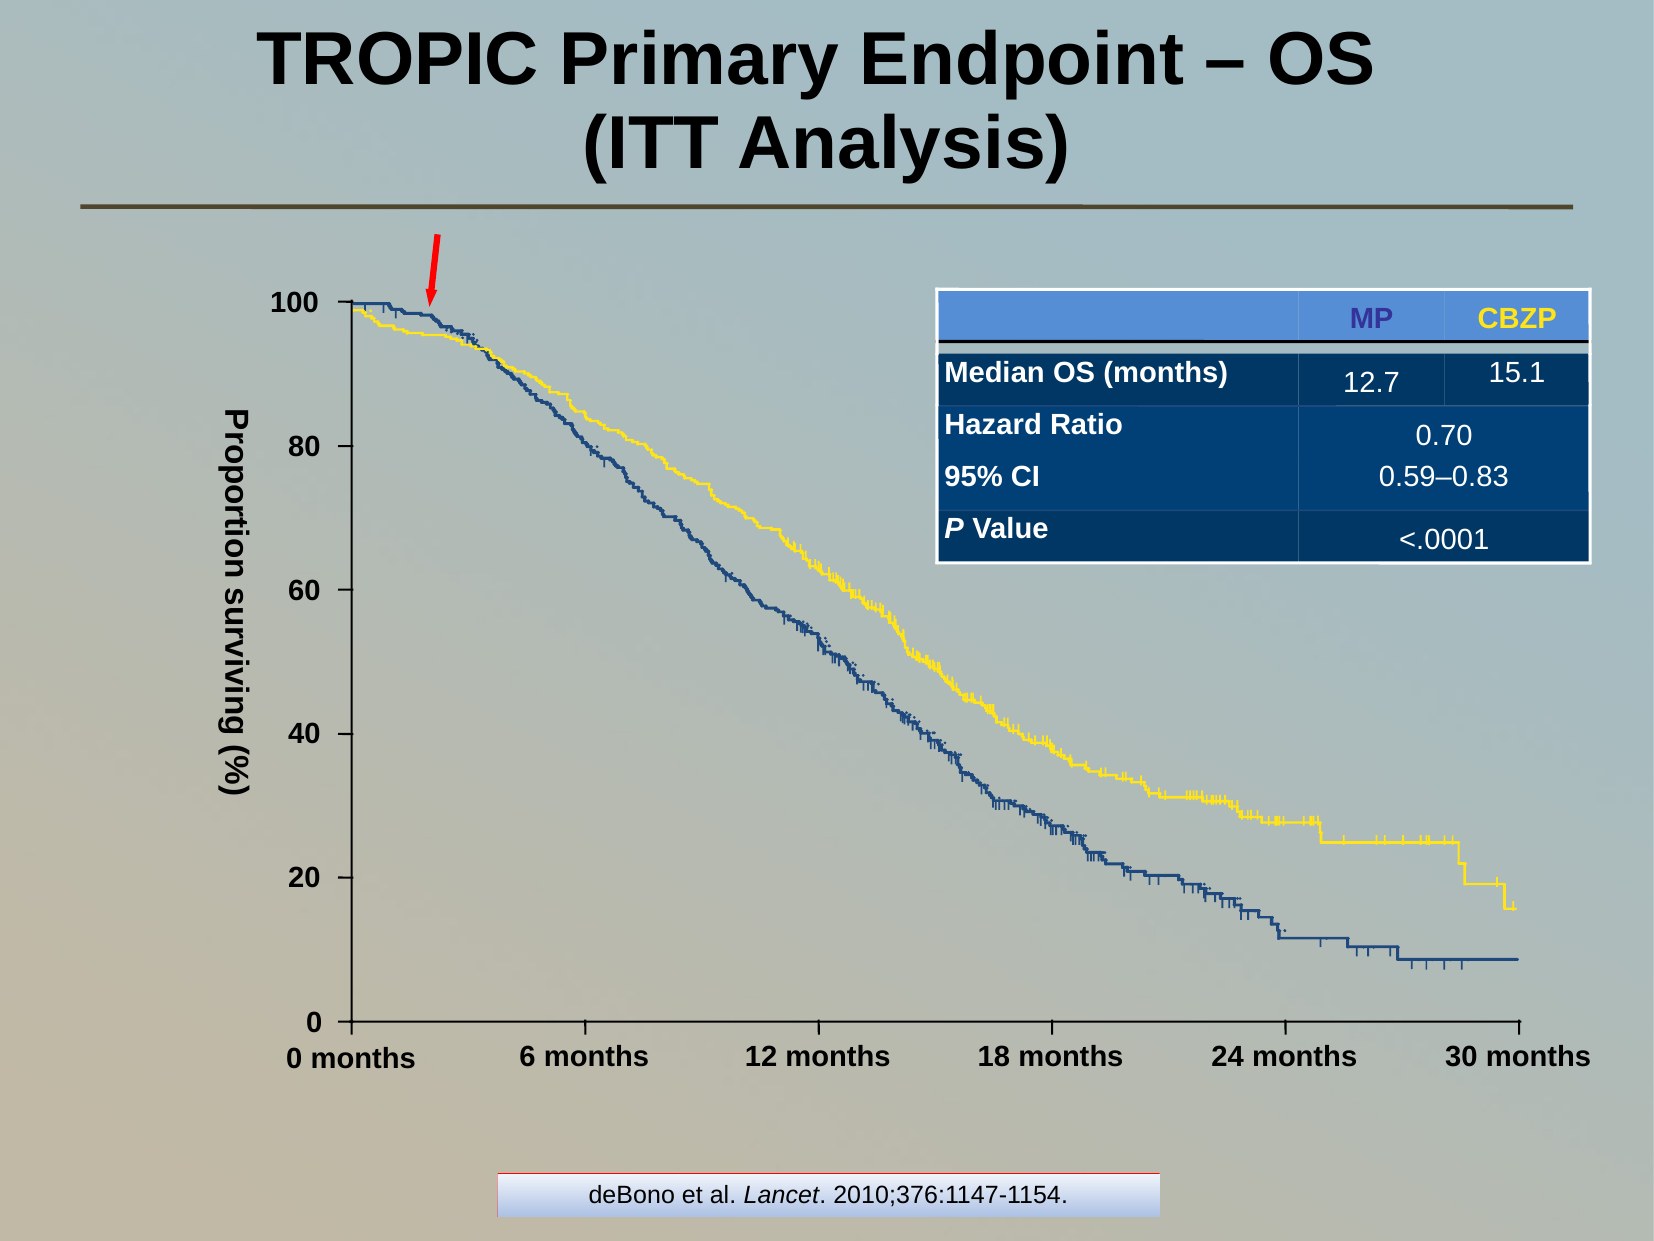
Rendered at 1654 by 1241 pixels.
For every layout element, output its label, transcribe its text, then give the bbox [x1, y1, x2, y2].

text_box [1228, 898, 1242, 909]
text_box [786, 537, 790, 548]
text_box [1097, 851, 1103, 862]
text_box 95% CI [939, 459, 1299, 509]
text_box [1277, 930, 1325, 948]
text_box [1247, 909, 1253, 920]
text_box [389, 307, 401, 319]
text_box [1270, 923, 1279, 928]
text_box [535, 400, 549, 405]
text_box [963, 692, 983, 706]
text_box <.0001 [1299, 512, 1588, 561]
text_box CBZP [1445, 291, 1588, 340]
text_box [810, 633, 823, 652]
text_box 40 [285, 714, 324, 754]
text_box 18 months [1026, 1039, 1076, 1073]
text_box [1375, 946, 1395, 957]
text_box 0 months [326, 1041, 376, 1075]
text_box [937, 741, 946, 752]
text_box [944, 674, 960, 693]
text_box [883, 698, 894, 709]
text_box [497, 366, 511, 370]
text_box [1144, 874, 1155, 885]
text_box [1328, 937, 1349, 944]
text_box [765, 607, 790, 625]
text_box [597, 455, 615, 468]
text_box [959, 772, 964, 782]
text_box [944, 751, 959, 766]
text_box [1148, 787, 1228, 805]
text_box [1347, 946, 1362, 957]
text_box [573, 432, 581, 437]
text_box [835, 572, 866, 606]
text_box [475, 347, 488, 354]
text_box [1420, 958, 1431, 970]
text_box [1229, 800, 1239, 810]
text_box [922, 654, 943, 677]
text_box [1064, 831, 1085, 847]
text_box [787, 619, 811, 637]
text_box [916, 728, 936, 750]
text_box [888, 610, 892, 623]
text_box 15.1 [1445, 353, 1588, 405]
text_box 24 months [1259, 1039, 1310, 1073]
text_box TROPIC Primary Endpoint – OS (ITT Analysis) [82, 0, 1571, 209]
text_box [1320, 835, 1457, 846]
text_box 6 months [559, 1039, 609, 1073]
text_box 30 months [1493, 1039, 1543, 1073]
text_box [511, 376, 521, 383]
text_box [990, 797, 1001, 810]
text_box [420, 314, 434, 318]
text_box [821, 645, 842, 667]
text_box [939, 291, 1299, 340]
text_box [1063, 754, 1098, 772]
text_box [985, 704, 995, 715]
text_box [902, 628, 906, 646]
text_box [829, 572, 834, 583]
text_box [1057, 748, 1065, 758]
text_box 80 [285, 426, 324, 466]
text_box [1261, 815, 1321, 830]
picture [0, 0, 1654, 1241]
text_box [893, 615, 901, 635]
text_box [976, 782, 983, 795]
text_box [874, 602, 884, 615]
text_box [770, 529, 781, 534]
text_box [1157, 874, 1164, 885]
text_box [1009, 723, 1023, 735]
text_box 0.59–0.83 [1299, 459, 1588, 509]
text_box Hazard Ratio [939, 407, 1299, 459]
text_box [1166, 874, 1183, 882]
text_box 20 [285, 857, 324, 897]
text_box [1239, 809, 1260, 820]
text_box [1116, 771, 1130, 782]
text_box [709, 559, 720, 567]
text_box [866, 600, 873, 611]
text_box 60 [285, 570, 324, 610]
text_box [1086, 851, 1095, 862]
text_box 0 [302, 1002, 326, 1042]
text_box [691, 539, 703, 546]
text_box [791, 540, 830, 578]
text_box [1240, 909, 1246, 920]
text_box [549, 407, 559, 416]
text_box [1060, 825, 1066, 836]
text_box [1013, 805, 1034, 818]
text_box [1258, 917, 1273, 922]
text_box [1181, 883, 1189, 894]
text_box [751, 597, 759, 603]
text_box [679, 523, 690, 534]
text_box P Value [939, 512, 1299, 561]
text_box [854, 674, 869, 691]
text_box [1007, 800, 1014, 810]
text_box [1365, 946, 1372, 957]
text_box [1131, 775, 1143, 786]
text_box [843, 660, 855, 674]
text_box [1044, 819, 1051, 830]
text_box [1464, 876, 1503, 887]
text_box [353, 303, 388, 313]
text_box [1397, 958, 1418, 970]
text_box [1191, 883, 1210, 903]
text_box [723, 572, 729, 583]
text_box [912, 647, 921, 663]
text_box [1122, 866, 1136, 881]
text_box [694, 481, 710, 488]
text_box [1214, 892, 1219, 903]
text_box [1023, 732, 1045, 746]
text_box [1452, 958, 1467, 970]
text_box [586, 446, 599, 456]
text_box MP [1299, 291, 1445, 340]
text_box 100 [267, 282, 323, 322]
text_box [1046, 735, 1056, 755]
text_box [1032, 813, 1046, 826]
text_box [1099, 767, 1115, 778]
text_box [1220, 898, 1226, 909]
text_box [871, 682, 885, 697]
text_box [1049, 825, 1058, 836]
text_box Median OS (months) [939, 353, 1299, 405]
text_box 12.7 [1299, 353, 1445, 405]
text_box [1433, 958, 1449, 970]
text_box [1504, 901, 1517, 911]
text_box [1001, 717, 1010, 729]
text_box Proportion surviving (%) [218, 368, 254, 838]
text_box 12 months [793, 1039, 843, 1073]
text_box 0.70 [1299, 407, 1588, 459]
text_box [892, 710, 918, 731]
text_box [461, 333, 470, 345]
text_box deBono et al. Lancet. 2010;376:1147-1154. [497, 1173, 1160, 1217]
